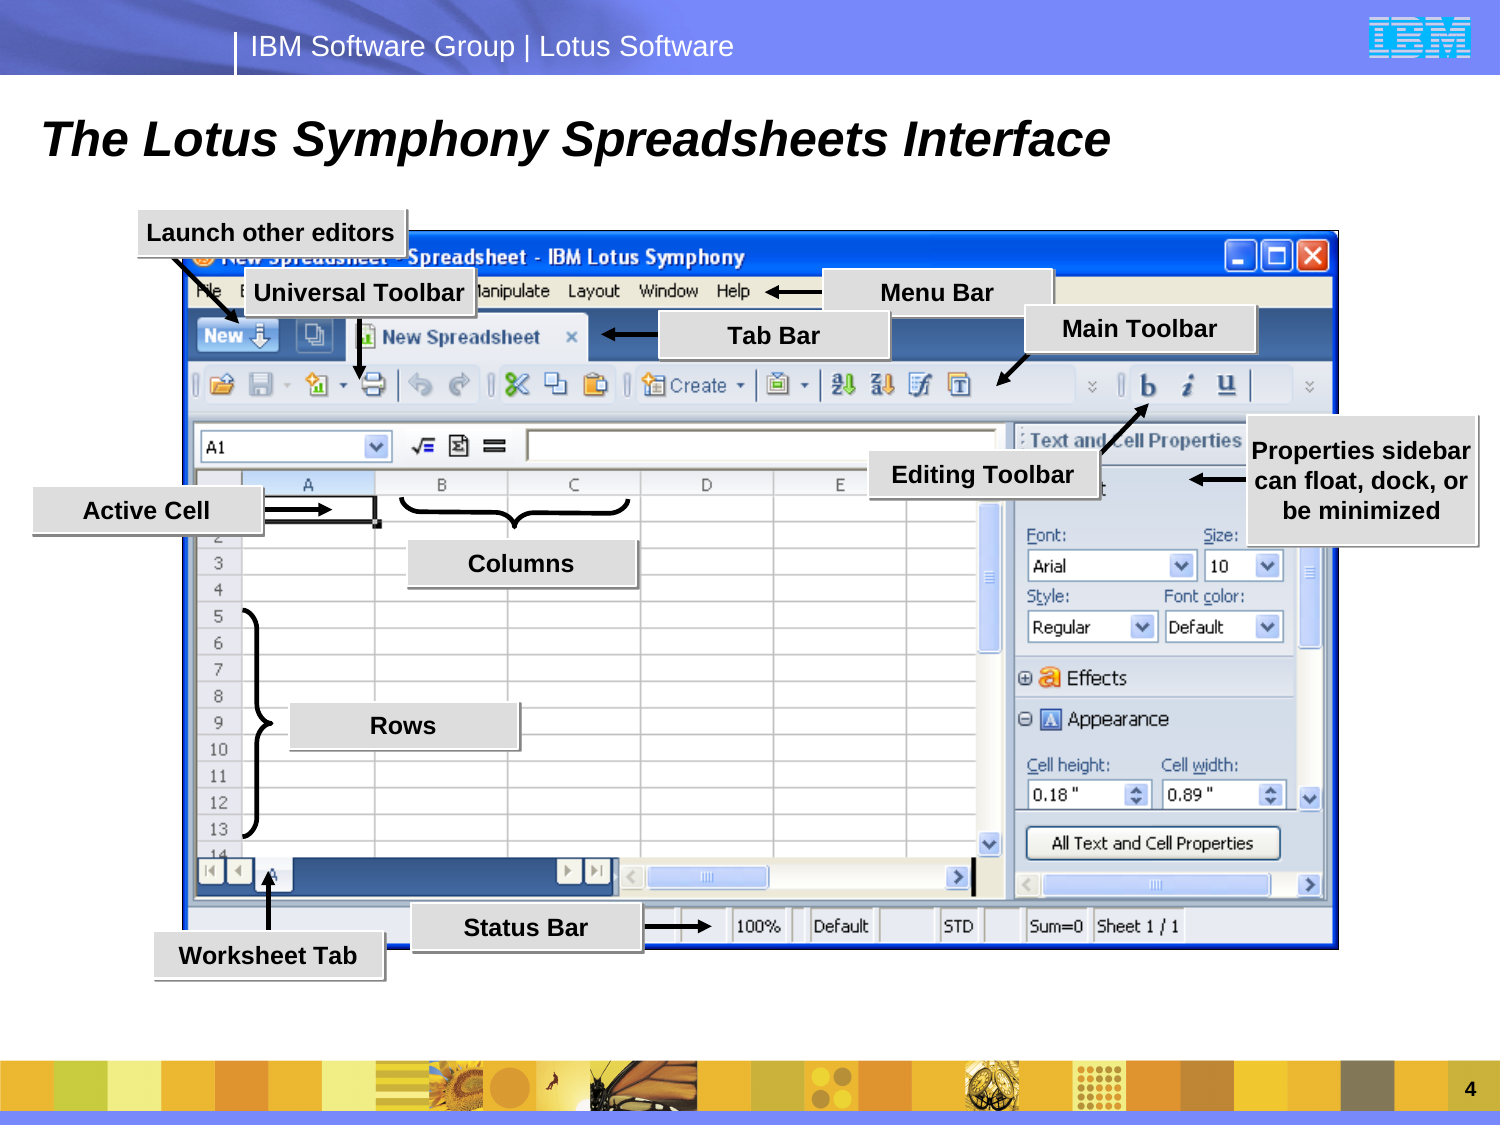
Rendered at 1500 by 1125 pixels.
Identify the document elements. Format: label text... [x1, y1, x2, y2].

text_box Editing Toolbar [868, 450, 1098, 498]
title The Lotus Symphony Spreadsheets Interface [25, 106, 1378, 189]
picture [0, 0, 1500, 75]
picture [0, 1060, 1500, 1111]
text_box Main Toolbar [1025, 304, 1255, 352]
text_box Properties sidebar can float, dock, or be minimized [1246, 414, 1477, 545]
text_box Rows [288, 701, 519, 749]
text_box Worksheet Tab [153, 931, 384, 979]
text_box Columns [406, 539, 637, 587]
text_box Active Cell [31, 486, 262, 534]
text_box Status Bar [411, 902, 641, 951]
text_box Launch other editors [136, 208, 406, 256]
text_box Menu Bar [822, 268, 1053, 316]
picture [182, 230, 1339, 950]
text_box Universal Toolbar [244, 268, 475, 316]
text_box Tab Bar [658, 310, 889, 358]
